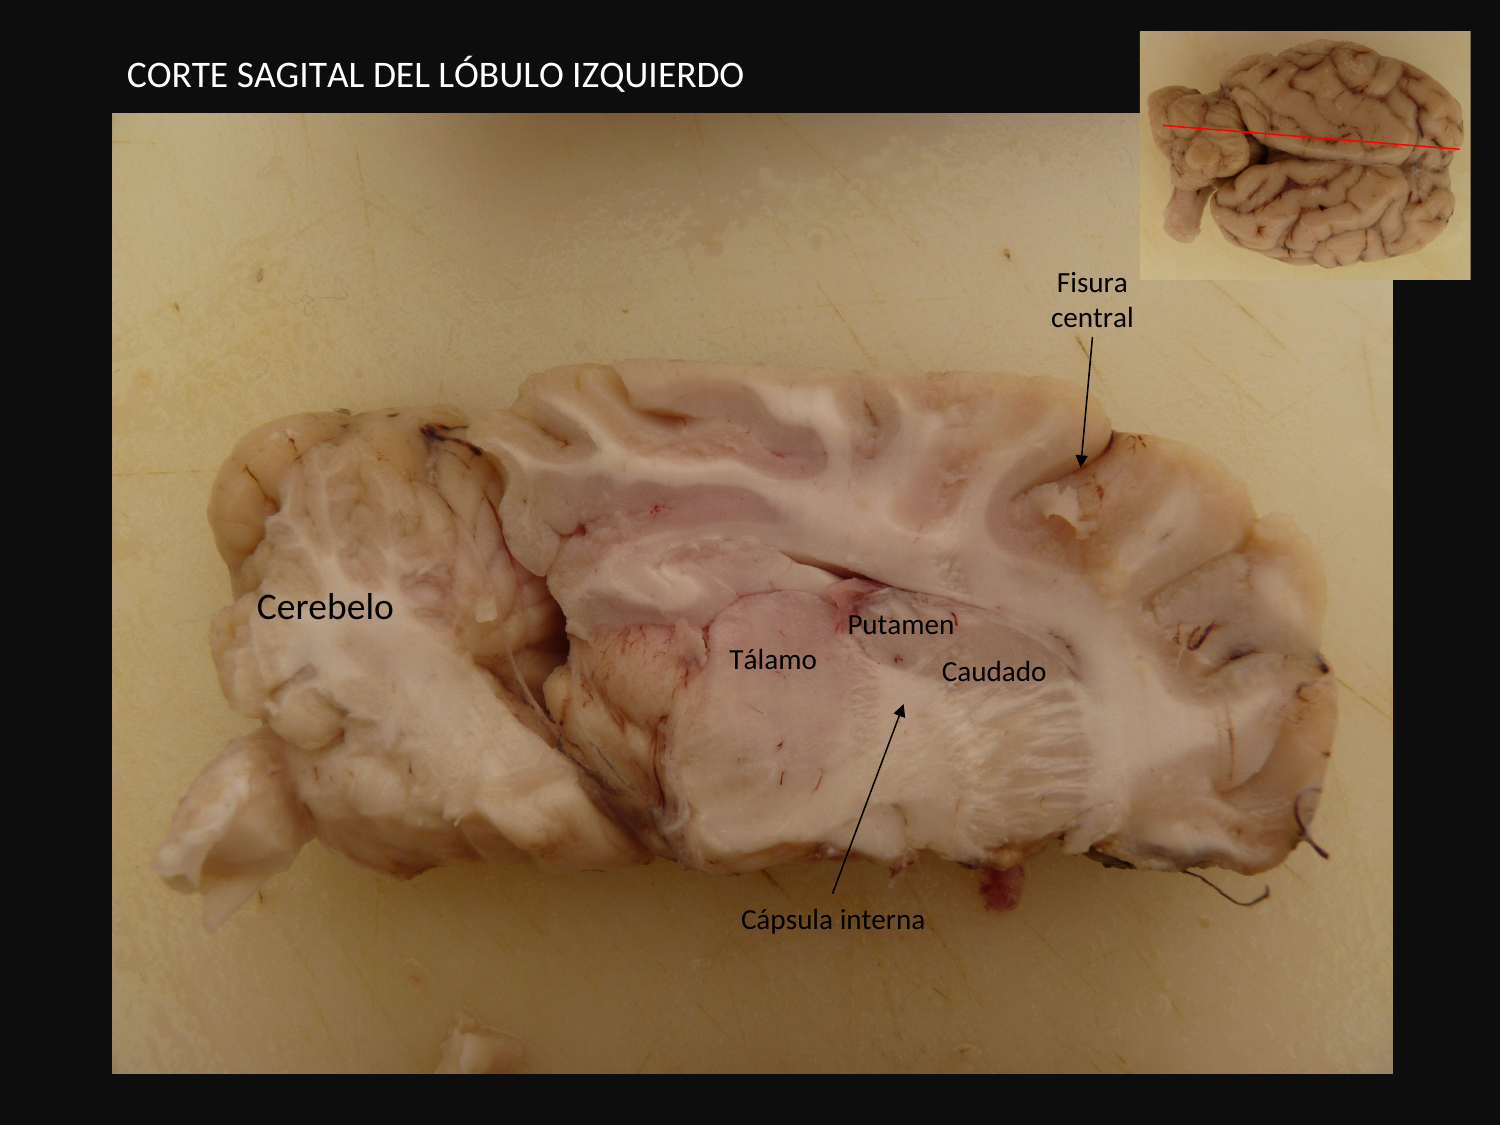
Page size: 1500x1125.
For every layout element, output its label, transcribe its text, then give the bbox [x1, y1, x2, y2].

text_box Caudado [927, 645, 1081, 696]
text_box Tálamo [714, 633, 845, 684]
text_box Cerebelo [242, 574, 431, 635]
picture [1139, 31, 1471, 280]
text_box Cápsula interna [726, 892, 963, 944]
text_box CORTE SAGITAL DEL LÓBULO IZQUIERDO [112, 42, 951, 104]
text_box [112, 113, 1393, 1074]
text_box Fisura central [1009, 255, 1176, 341]
text_box Putamen [832, 597, 1022, 649]
